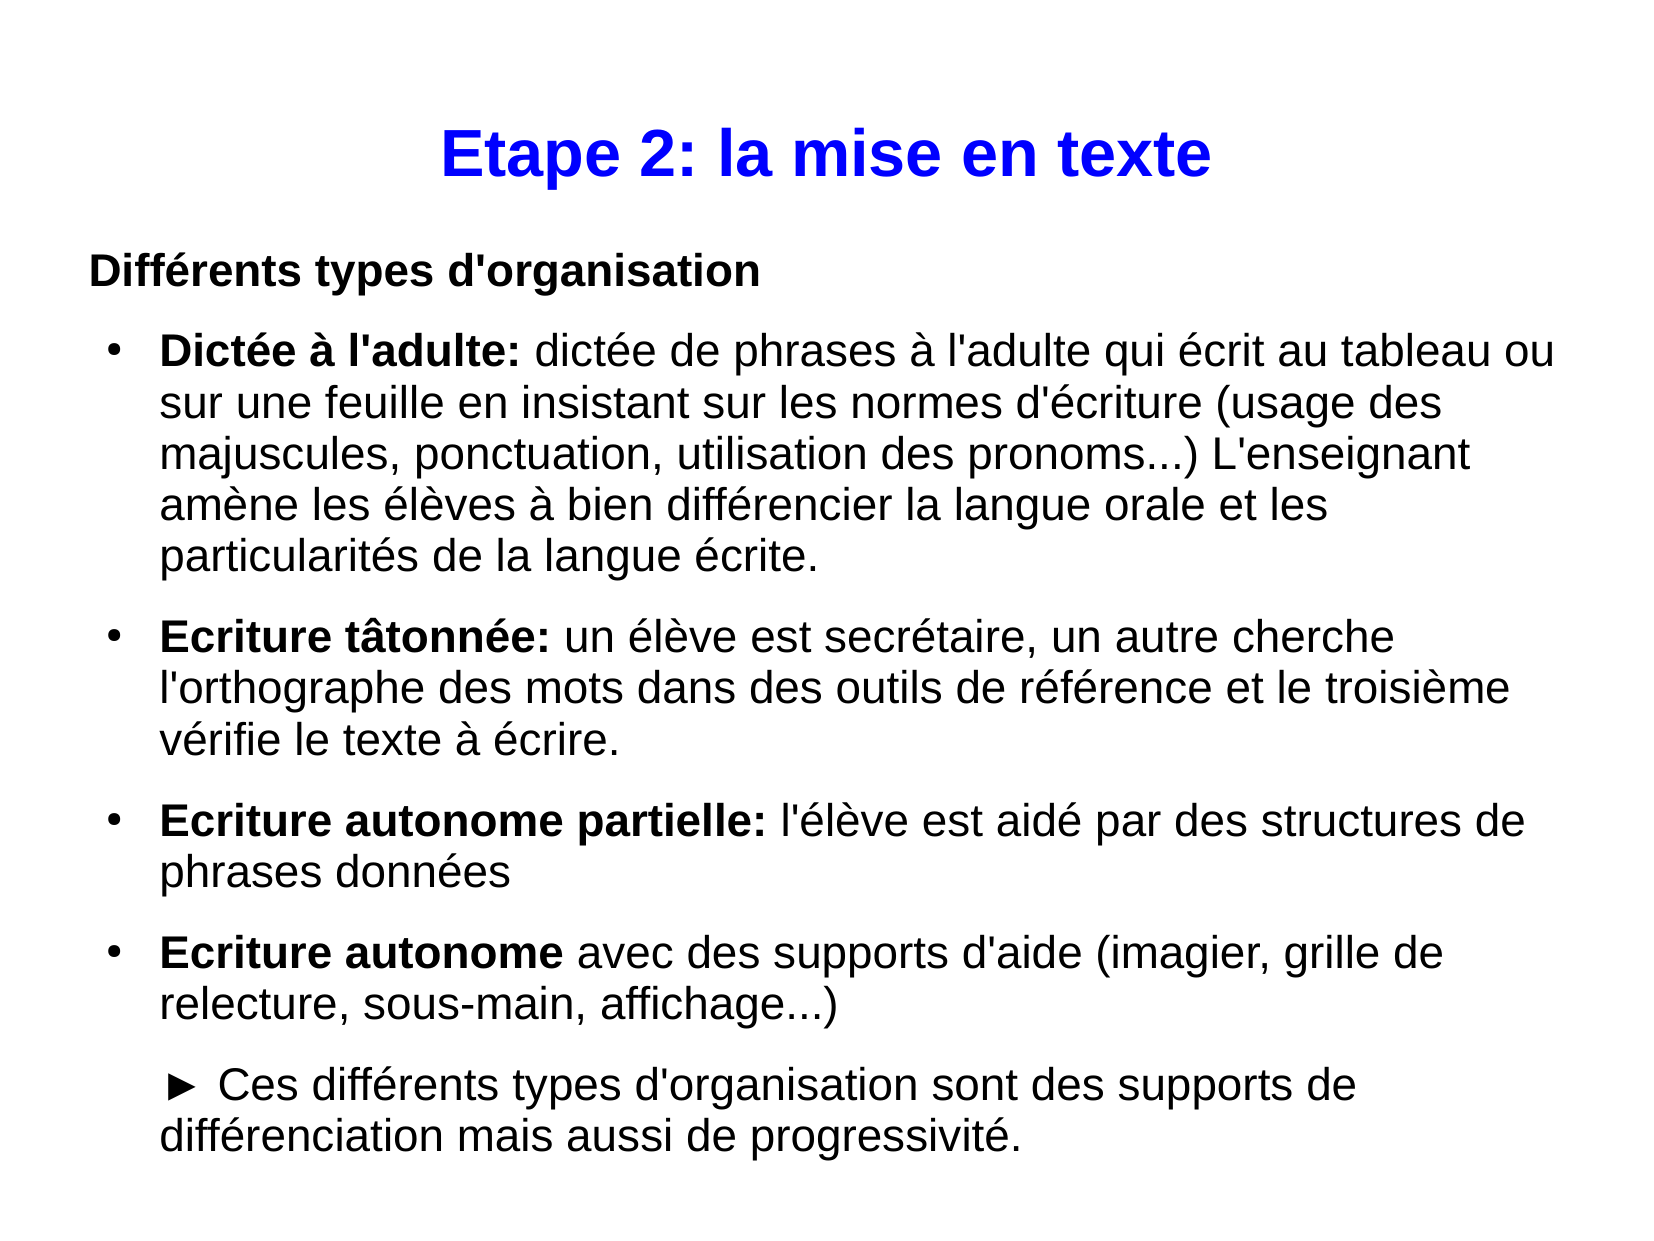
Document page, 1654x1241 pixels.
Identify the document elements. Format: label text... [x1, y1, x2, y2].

title Etape 2: la mise en texte [82, 49, 1571, 257]
list Différents types d'organisation Dictée à l'adulte: dictée de phrases à l'adulte qui écrit au tableau ou sur une feuille en insistant sur les normes d'écriture (usage des majuscules, ponctuation, utilisation des pronoms...) L'enseignant amène les élèves à bien différencier la langue orale et les particularités de la langue écrite. Ecriture tâtonnée: un élève est secrétaire, un autre cherche l'orthographe des mots dans des outils de référence et le troisième vérifie le texte à écrire. Ecriture autonome partielle: l'élève est aidé par des structures de phrases données Ecriture autonome avec des supports d'aide (imagier, grille de relecture, sous-main, affichage...) ► Ces différents types d'organisation sont des supports de différenciation mais aussi de progressivité. [88, 244, 1577, 1165]
